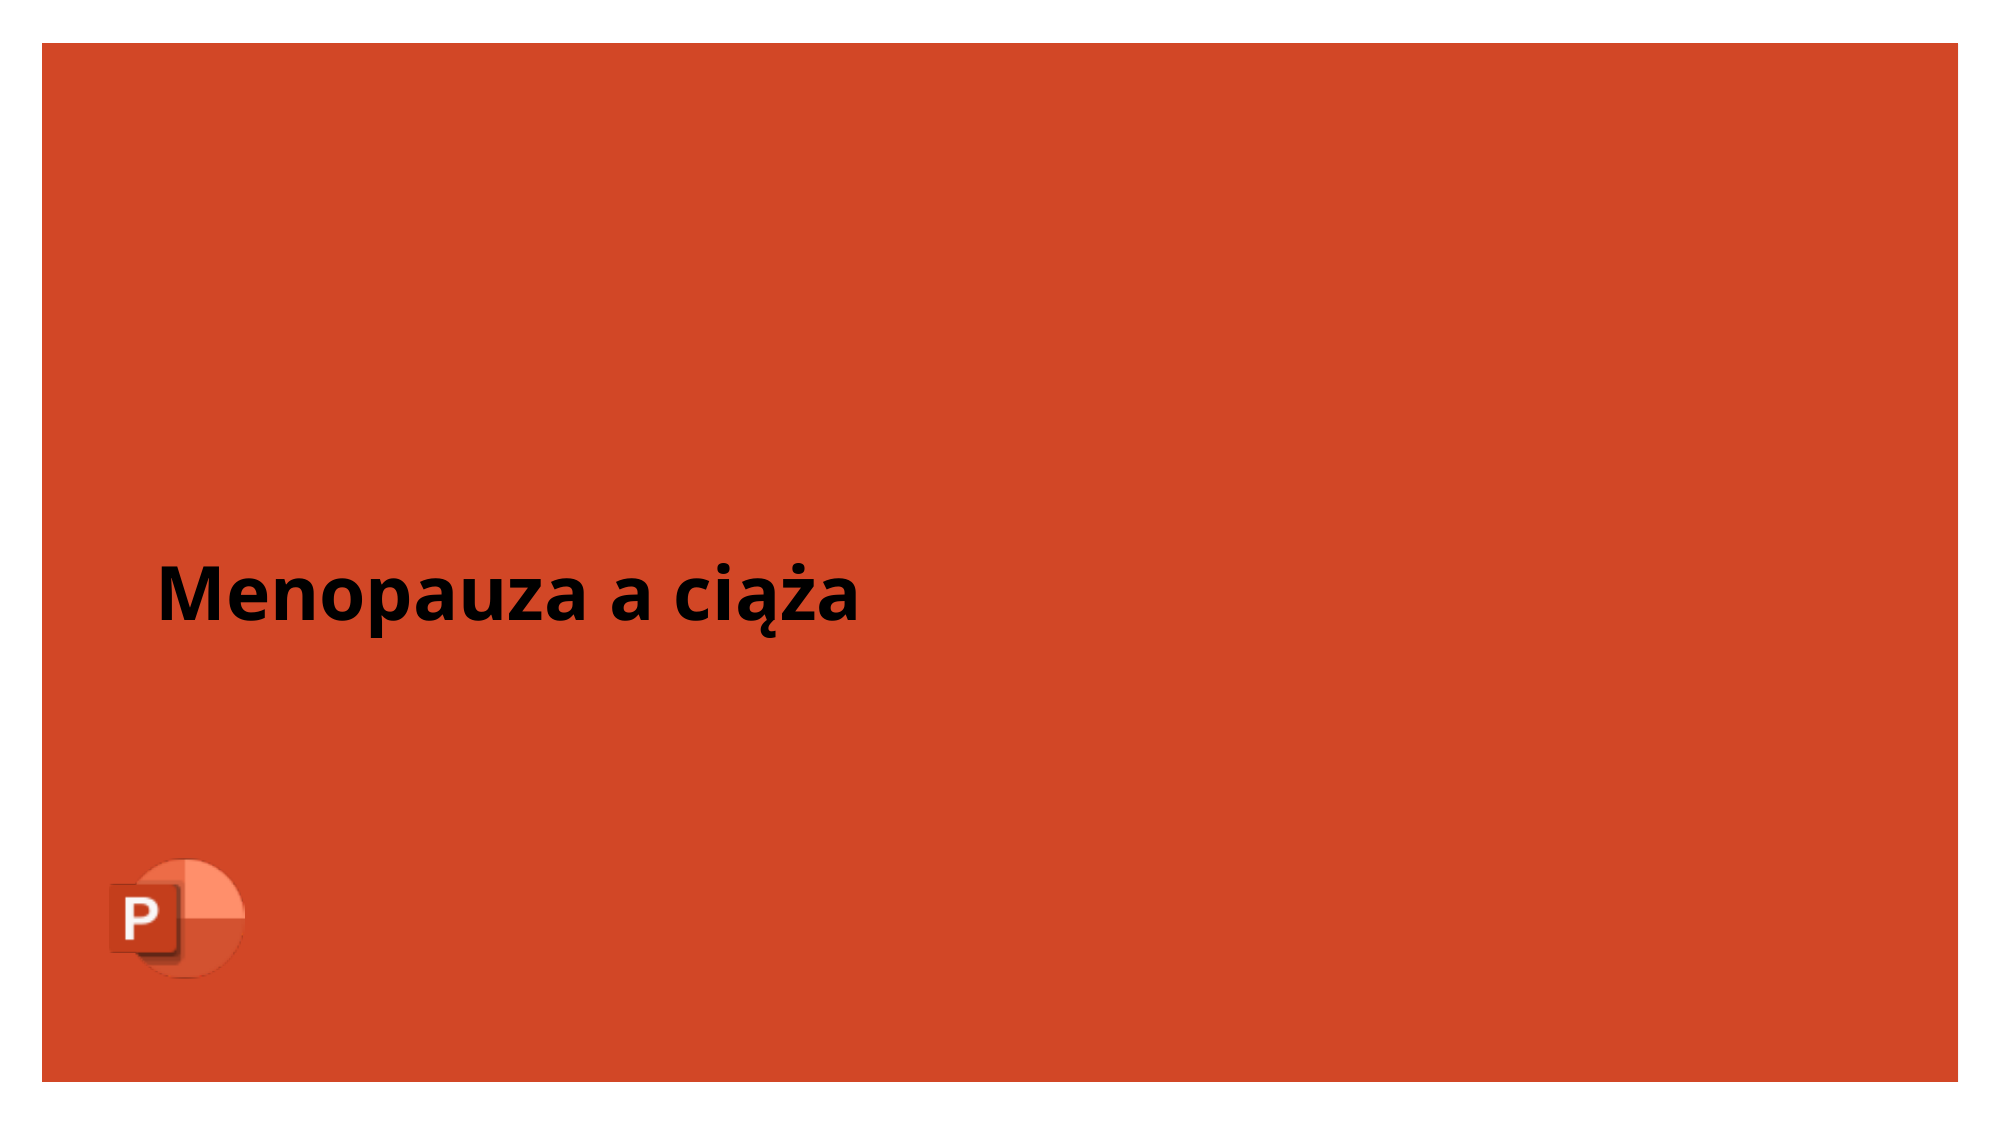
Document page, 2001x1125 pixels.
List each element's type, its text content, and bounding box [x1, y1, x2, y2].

picture [109, 851, 245, 987]
subtitle Menopauza a ciąża [140, 481, 1713, 668]
